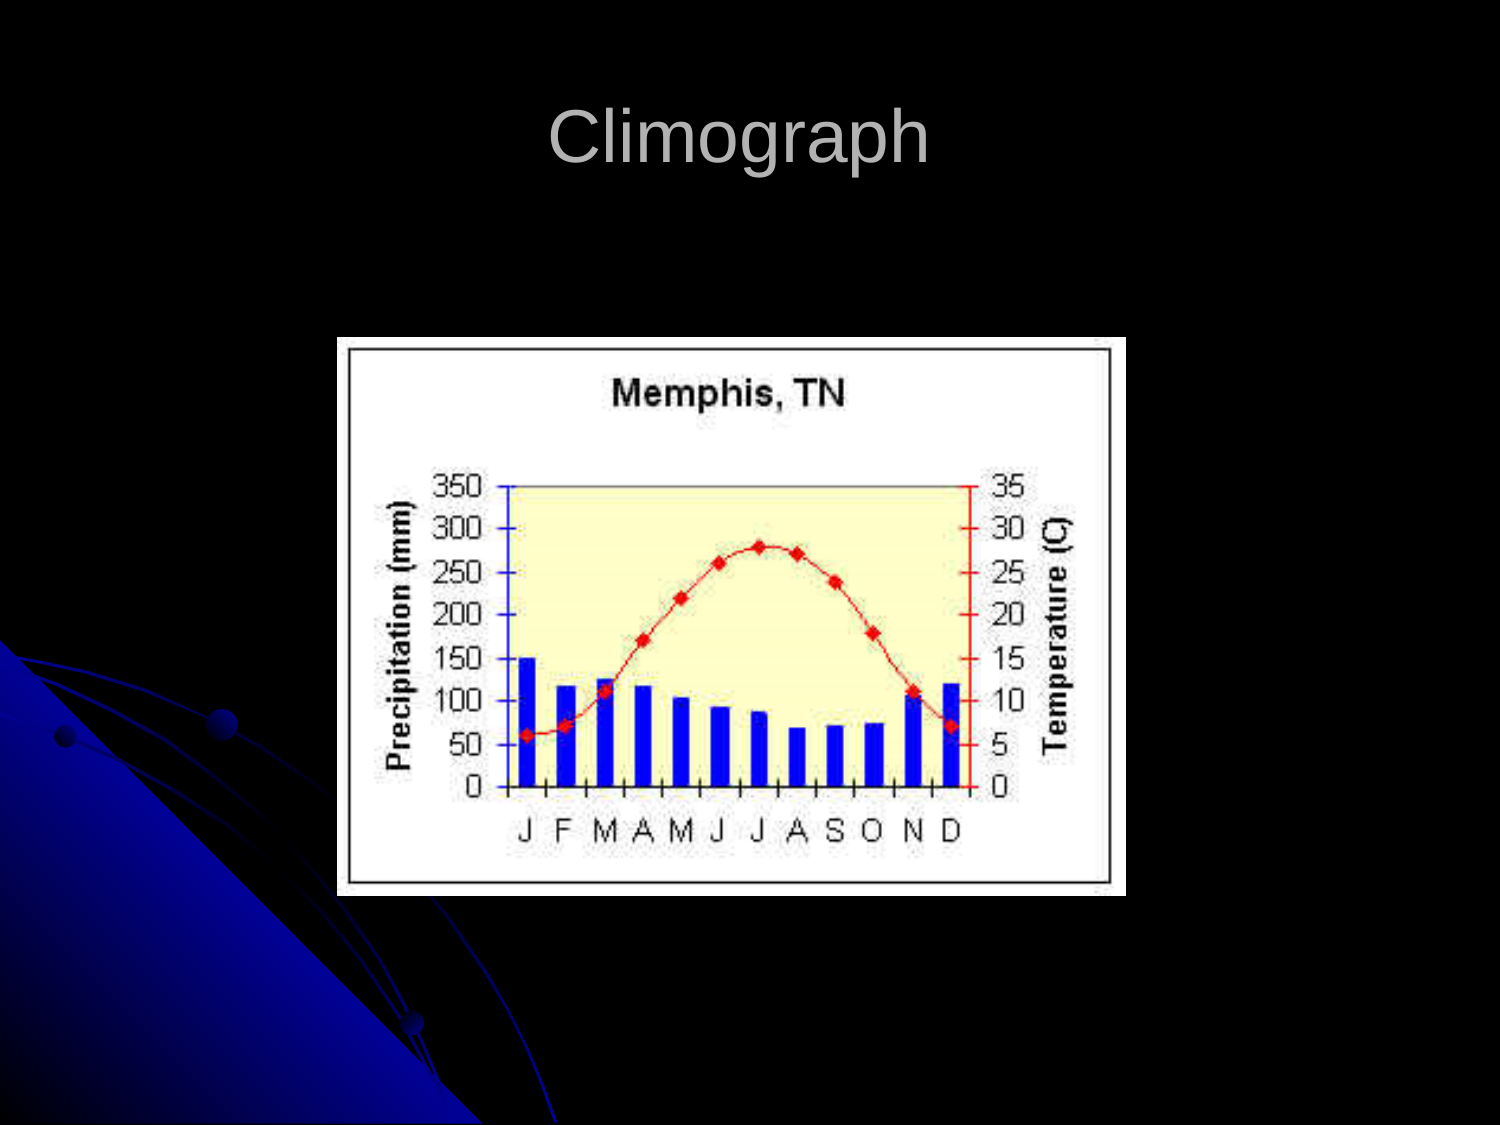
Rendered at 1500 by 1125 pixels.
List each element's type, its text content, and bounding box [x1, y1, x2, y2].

title Climograph [75, 45, 1426, 233]
picture [337, 337, 1126, 896]
